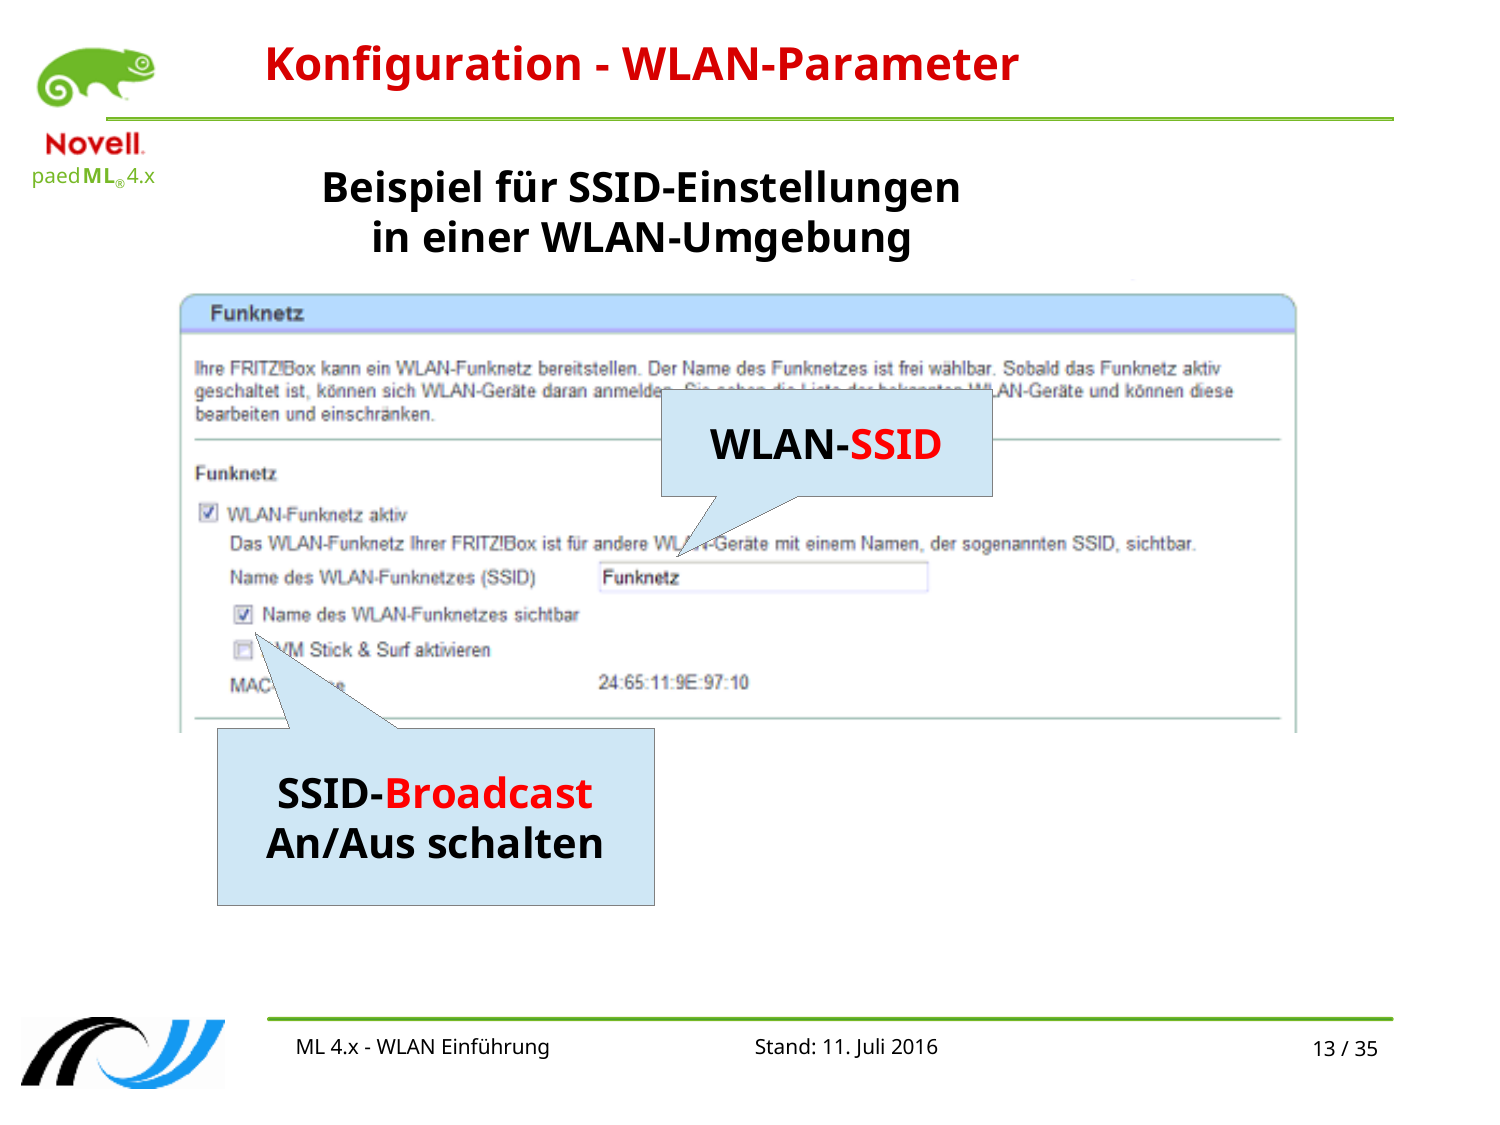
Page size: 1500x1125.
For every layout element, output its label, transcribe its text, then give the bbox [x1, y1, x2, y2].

text_box Beispiel für SSID-Einstellungen in einer WLAN-Umgebung [307, 153, 1016, 269]
title Konfiguration - WLAN-Parameter [232, 12, 1388, 113]
text_box SSID-Broadcast An/Aus schalten [217, 632, 655, 906]
picture [165, 279, 1347, 733]
picture [24, 32, 167, 175]
picture [21, 1017, 225, 1089]
text_box WLAN-SSID [661, 389, 993, 557]
